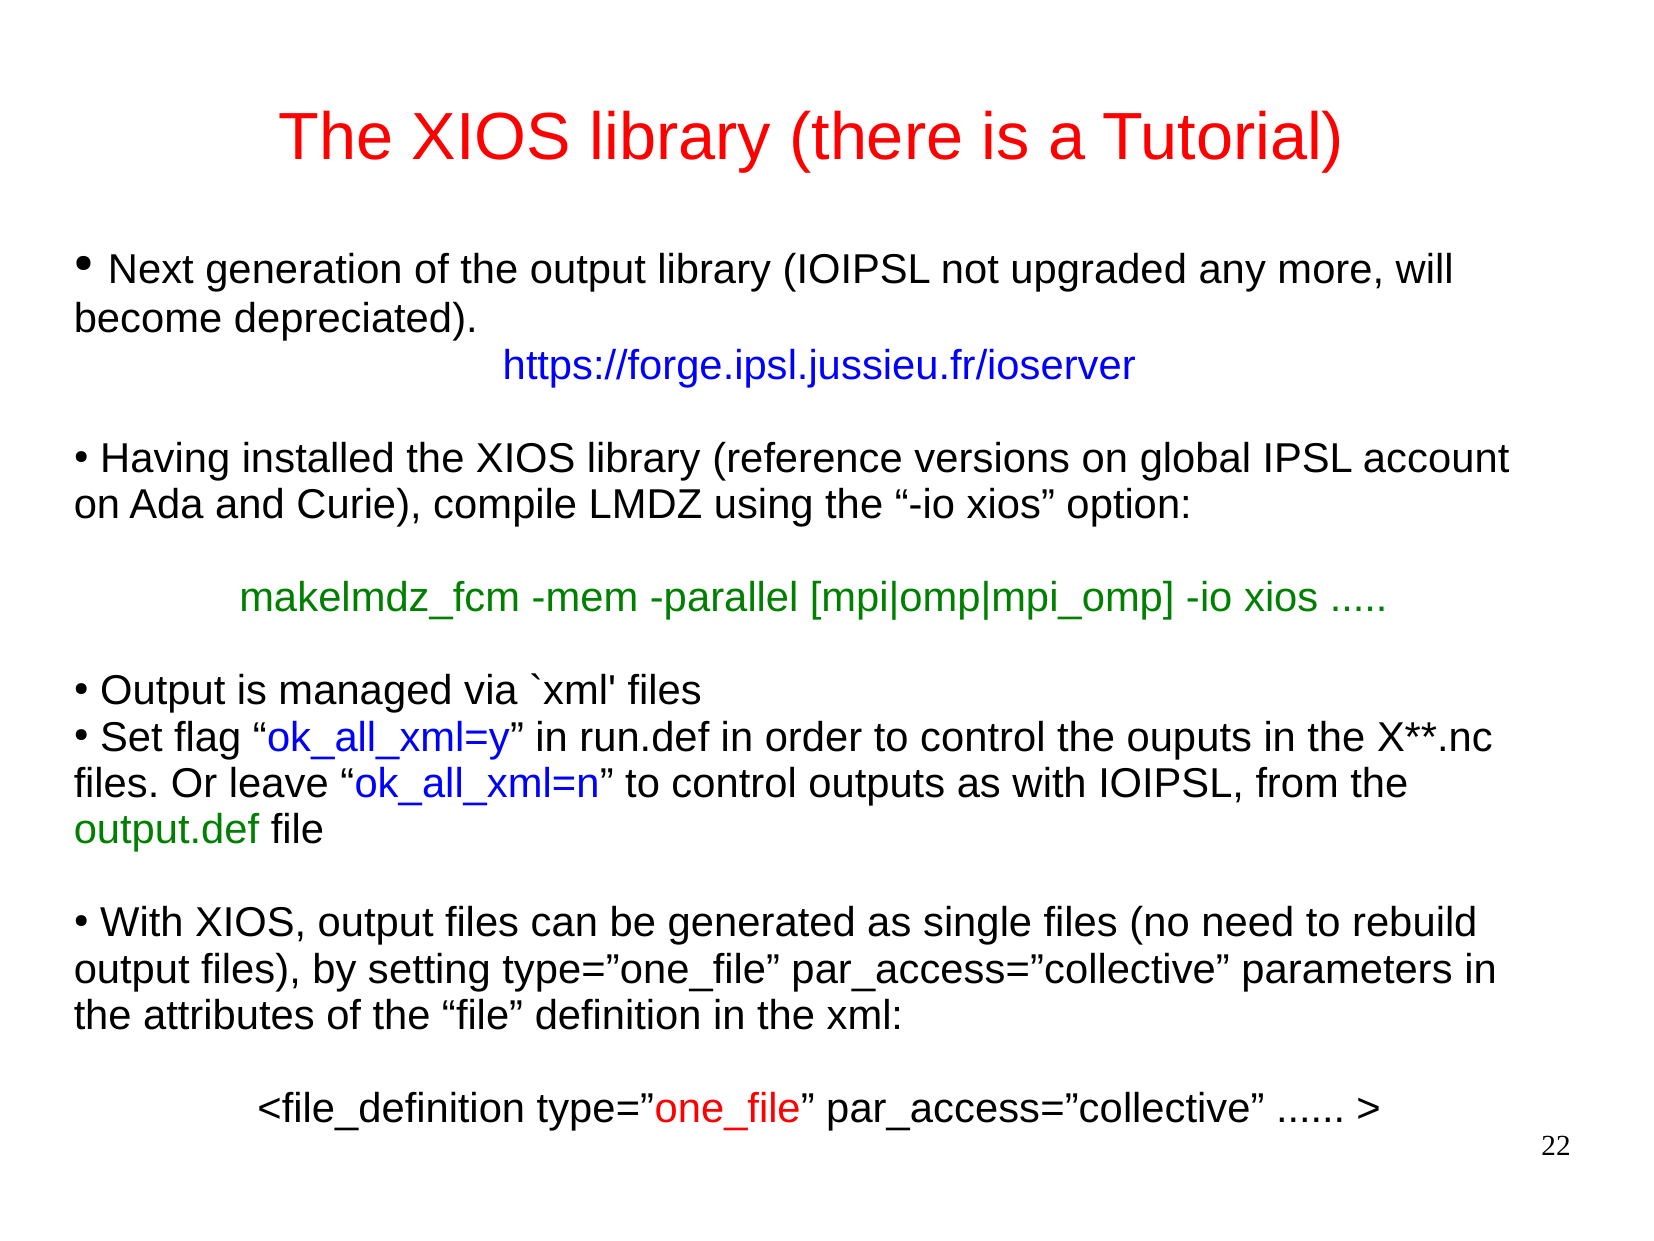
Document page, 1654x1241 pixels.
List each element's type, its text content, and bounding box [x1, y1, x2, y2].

text_box The XIOS library (there is a Tutorial) Next generation of the output library (IOIPSL not upgraded any more, will become depreciated). https://forge.ipsl.jussieu.fr/ioserver Having installed the XIOS library (reference versions on global IPSL account on Ada and Curie), compile LMDZ using the “-io xios” option: makelmdz_fcm -mem -parallel [mpi|omp|mpi_omp] -io xios ..... Output is managed via `xml' files Set flag “ok_all_xml=y” in run.def in order to control the ouputs in the X**.nc files. Or leave “ok_all_xml=n” to control outputs as with IOIPSL, from the output.def file With XIOS, output files can be generated as single files (no need to rebuild output files), by setting type=”one_file” par_access=”collective” parameters in the attributes of the “file” definition in the xml: <file_definition type=”one_file” par_access=”collective” ...... > [59, 91, 1565, 1139]
